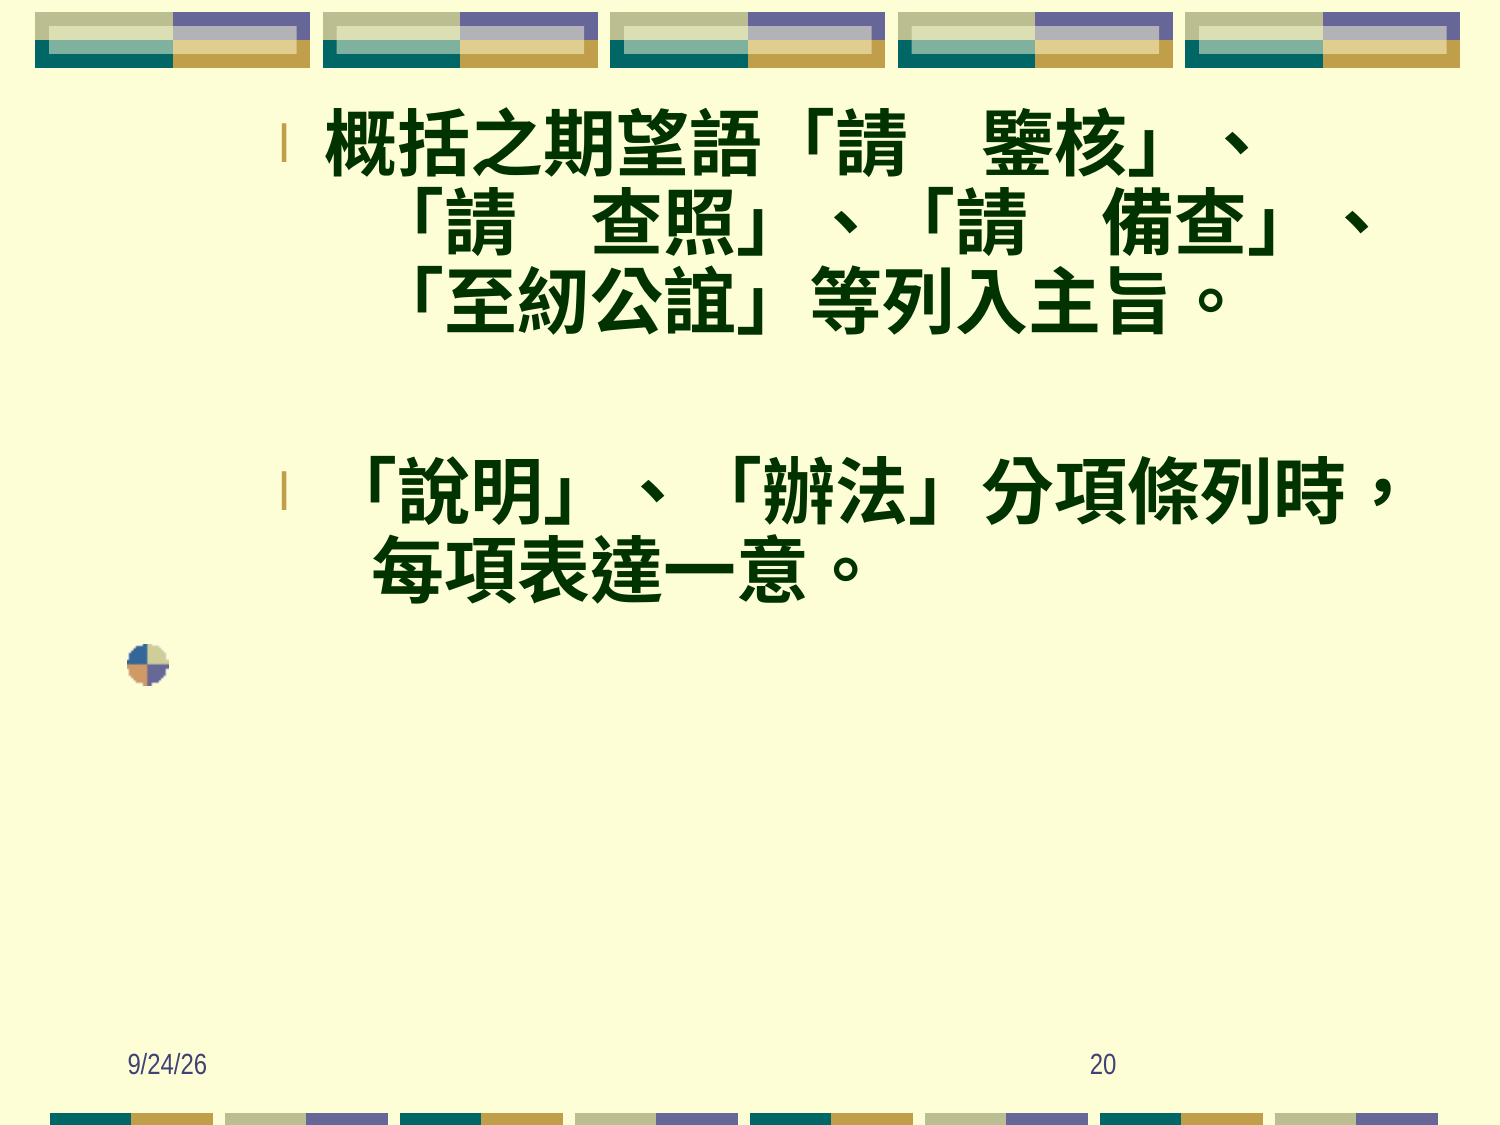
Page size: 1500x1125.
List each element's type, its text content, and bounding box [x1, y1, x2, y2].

text_box [112, 1012, 426, 1088]
text_box [1074, 1012, 1388, 1088]
list 概括之期望語「請 鑒核」、「請 查照」、「請 備查」、「至紉公誼」等列入主旨。 「說明」、「辦法」分項條列時，每項表達一意。 [112, 99, 1388, 1000]
